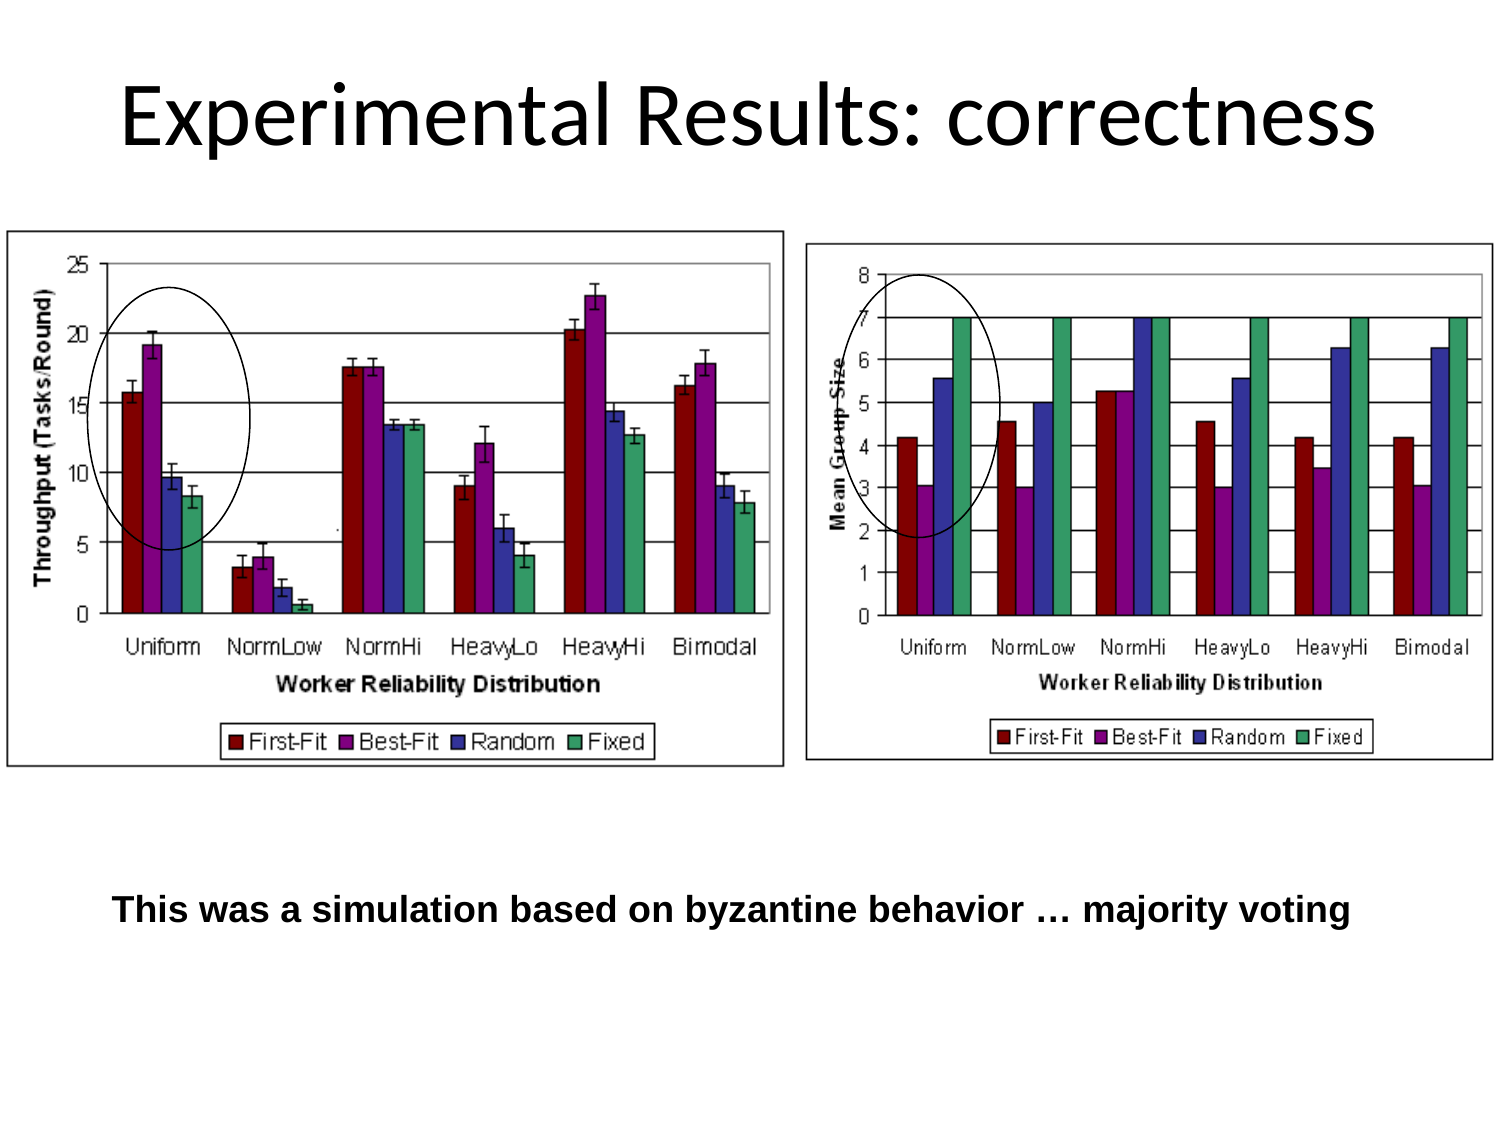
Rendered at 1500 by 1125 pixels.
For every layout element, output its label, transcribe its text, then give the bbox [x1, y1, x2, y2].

picture [800, 237, 1500, 767]
text_box This was a simulation based on byzantine behavior … majority voting [96, 880, 1368, 981]
title Experimental Results: correctness [75, 45, 1426, 201]
picture [0, 224, 793, 774]
